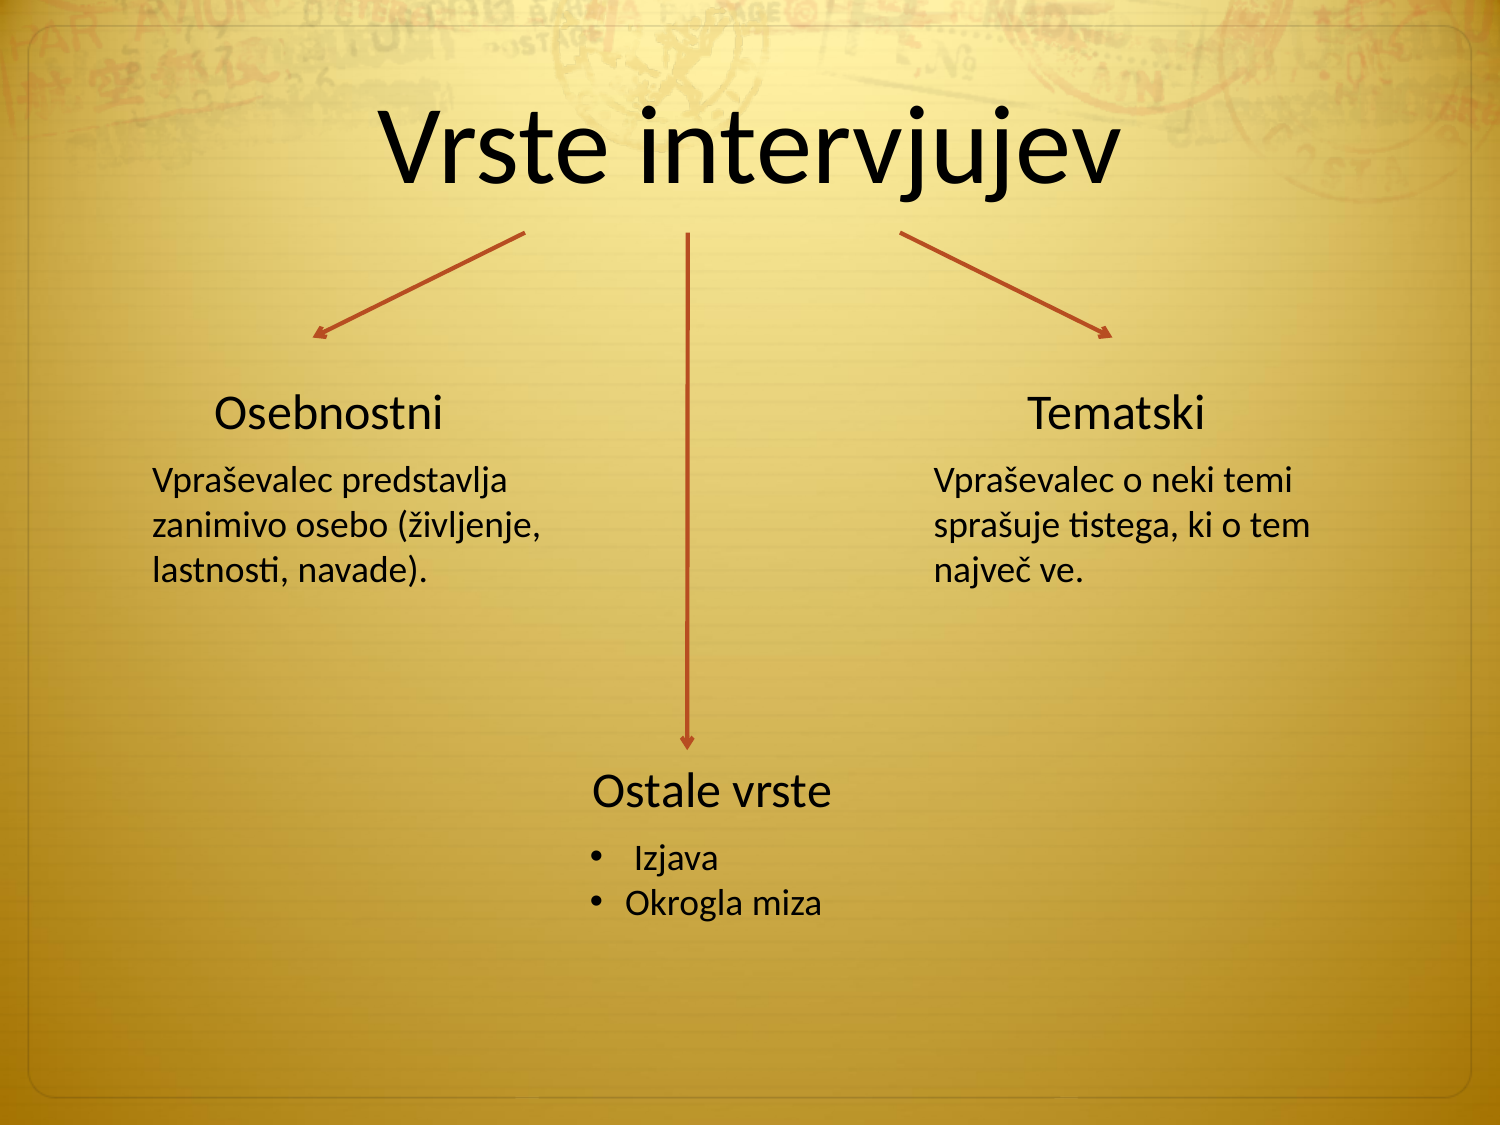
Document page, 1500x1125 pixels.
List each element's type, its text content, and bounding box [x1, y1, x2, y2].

text_box Osebnostni [200, 371, 525, 447]
picture [0, 0, 1500, 1125]
text_box Izjava Okrogla miza [574, 825, 950, 931]
text_box Vpraševalec o neki temi sprašuje tistega, ki o tem največ ve. [918, 447, 1407, 598]
title Vrste intervjujev [93, 45, 1407, 233]
text_box Vpraševalec predstavlja zanimivo osebo (življenje, lastnosti, navade). [137, 447, 575, 598]
text_box Ostale vrste [524, 750, 900, 826]
text_box Tematski [1012, 371, 1338, 447]
